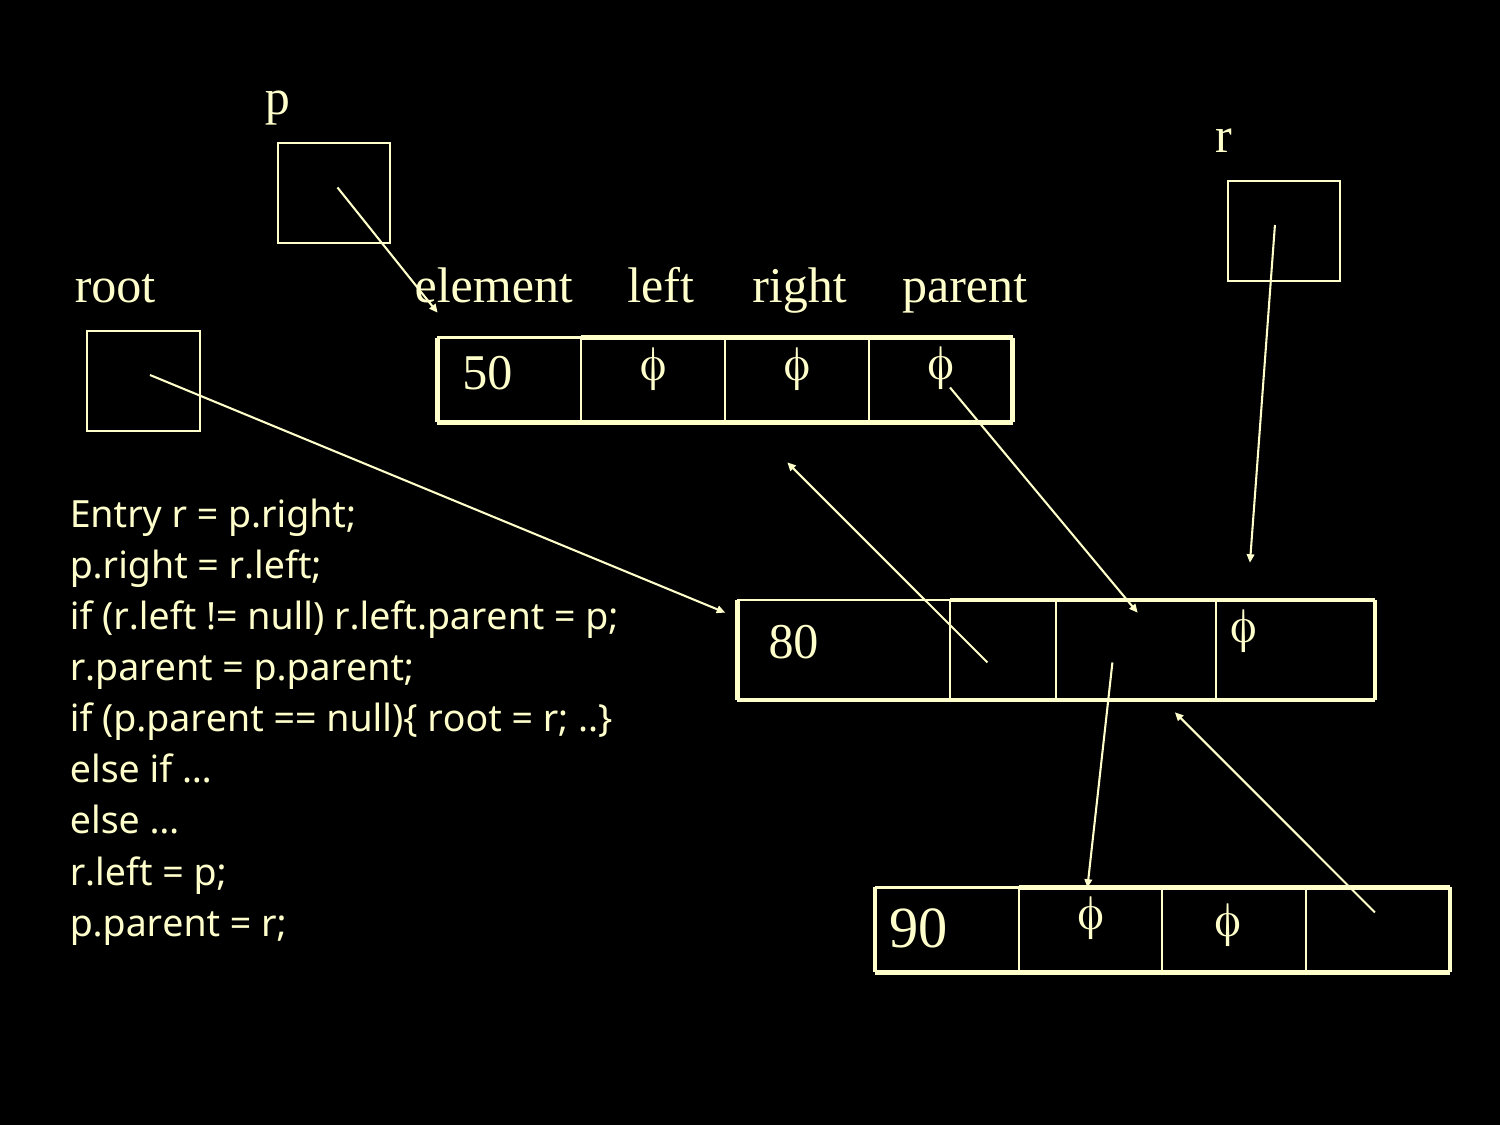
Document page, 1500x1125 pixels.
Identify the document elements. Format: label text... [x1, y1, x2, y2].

text_box left [612, 249, 710, 321]
text_box parent [887, 249, 1043, 321]
text_box  [726, 340, 868, 420]
text_box right [737, 249, 862, 321]
text_box p [250, 62, 305, 134]
text_box element [399, 249, 589, 321]
text_box 80 [753, 606, 834, 678]
text_box 50 [447, 337, 528, 409]
text_box root [59, 249, 171, 321]
text_box r [1200, 99, 1247, 171]
text_box  [1062, 887, 1119, 949]
text_box Entry r = p.right; p.right = r.left; if (r.left != null) r.left.parent = p; r.parent = p.parent; if (p.parent == null){ root = r; ..} else if … else … r.left = p; p.parent = r; [55, 480, 635, 955]
text_box  [912, 337, 969, 399]
text_box 90 [877, 889, 1018, 970]
text_box  [582, 340, 724, 420]
text_box  [1199, 894, 1256, 956]
text_box  [1217, 602, 1373, 698]
